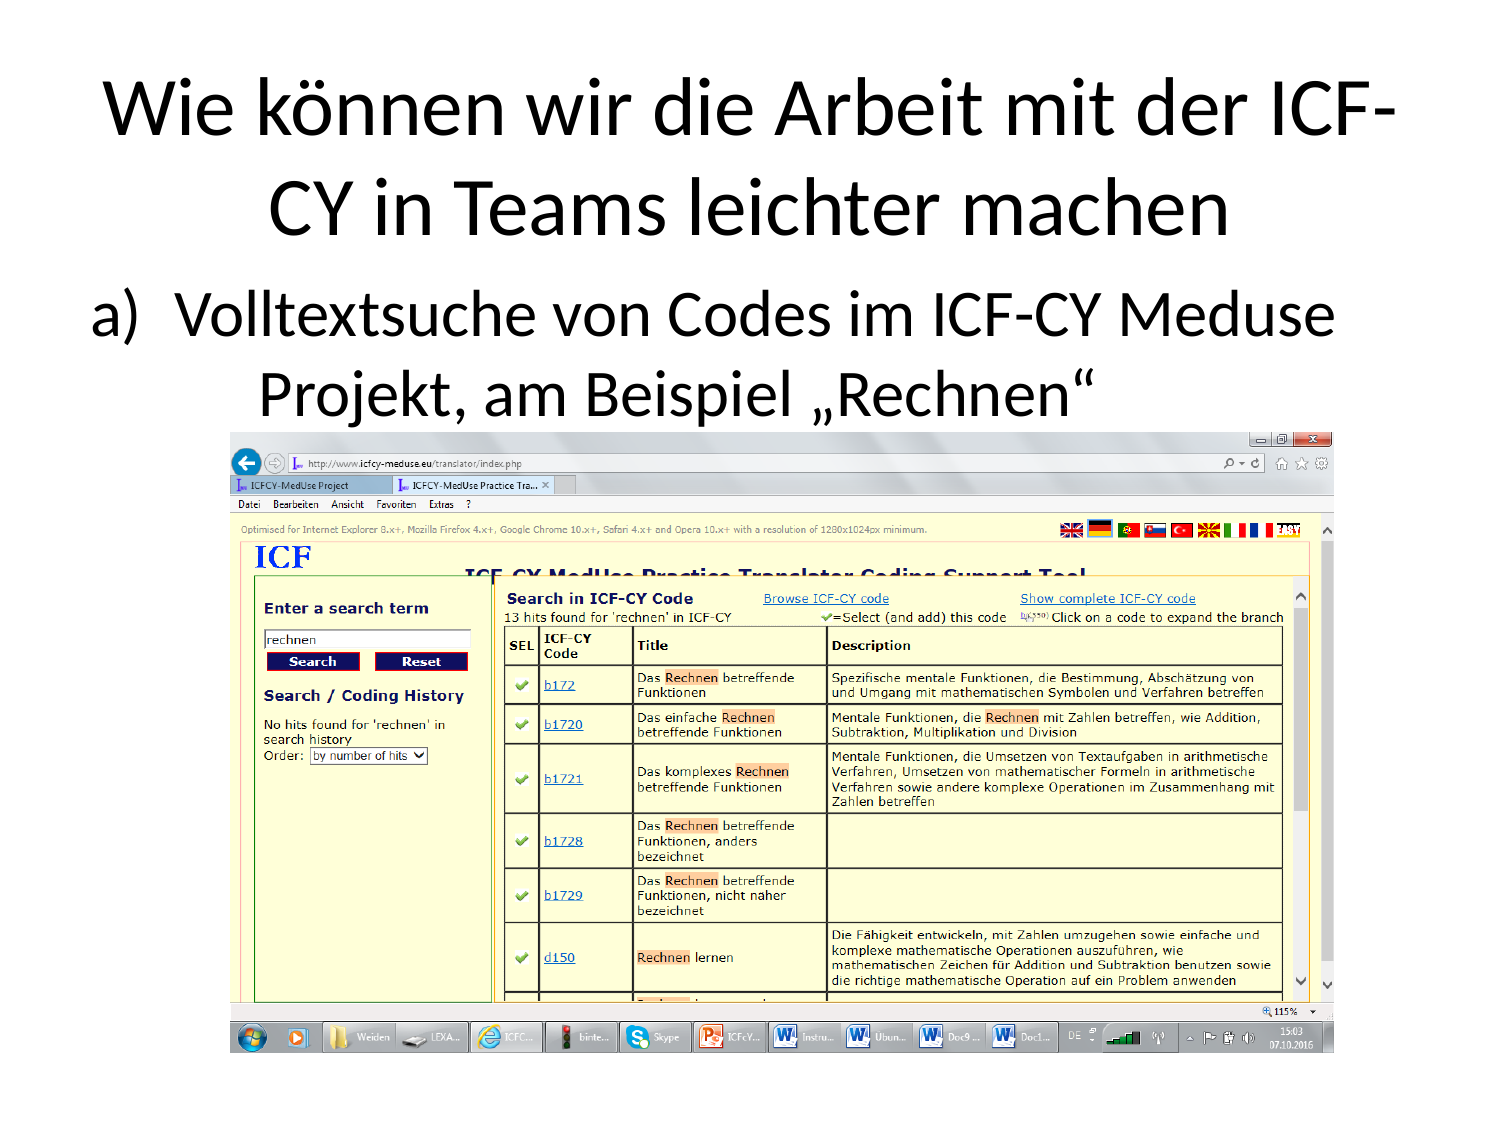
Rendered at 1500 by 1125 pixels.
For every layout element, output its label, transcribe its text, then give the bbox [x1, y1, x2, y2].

title Wie können wir die Arbeit mit der ICF-CY in Teams leichter machen [75, 45, 1426, 233]
list Volltextsuche von Codes im ICF-CY Meduse Projekt, am Beispiel „Rechnen“ [75, 262, 1426, 1005]
picture [230, 432, 1334, 1053]
